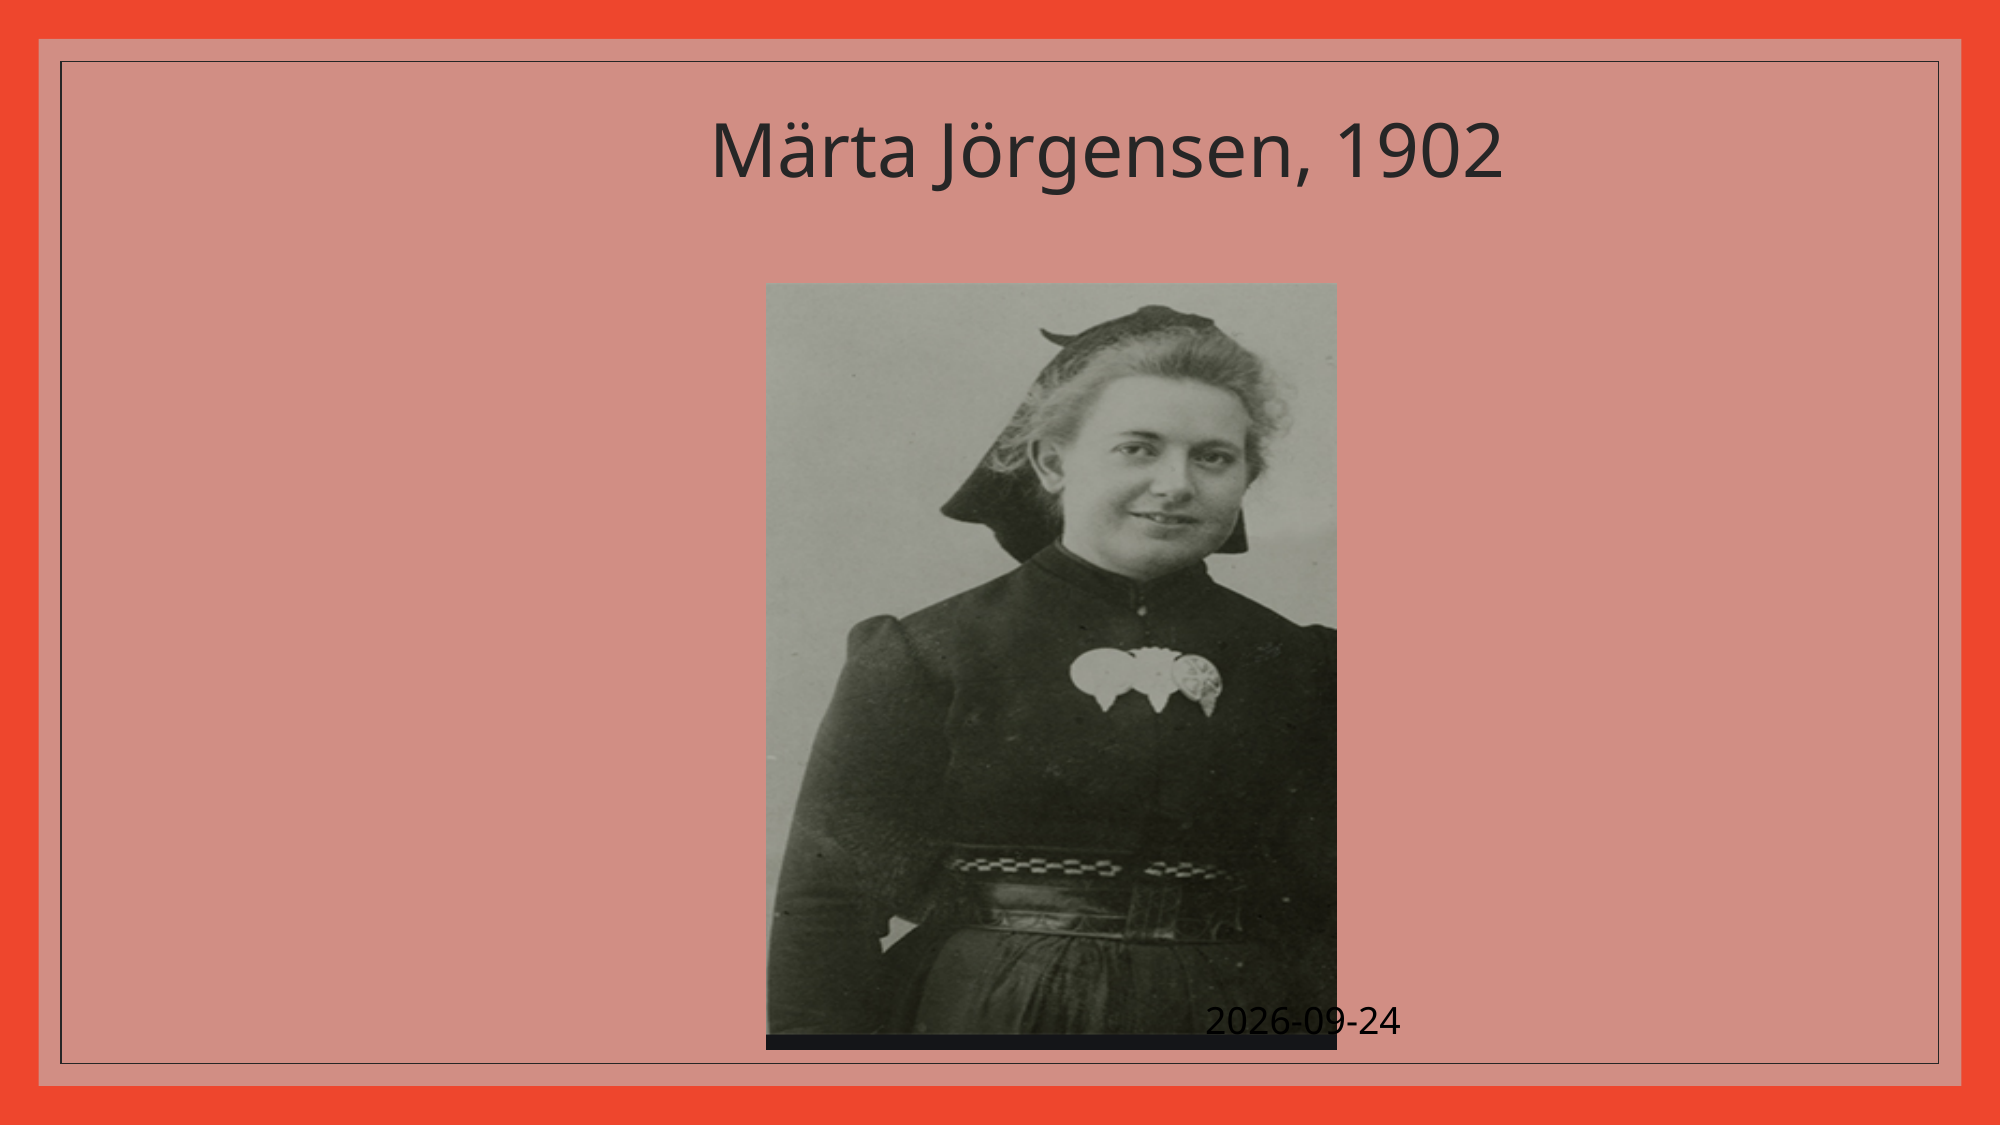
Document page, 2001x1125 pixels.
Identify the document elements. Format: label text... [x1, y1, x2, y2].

picture [766, 283, 1337, 1050]
slide_number 2020-10-11 [1190, 990, 1665, 1050]
title Märta Jörgensen, 1902 [694, 105, 1825, 331]
